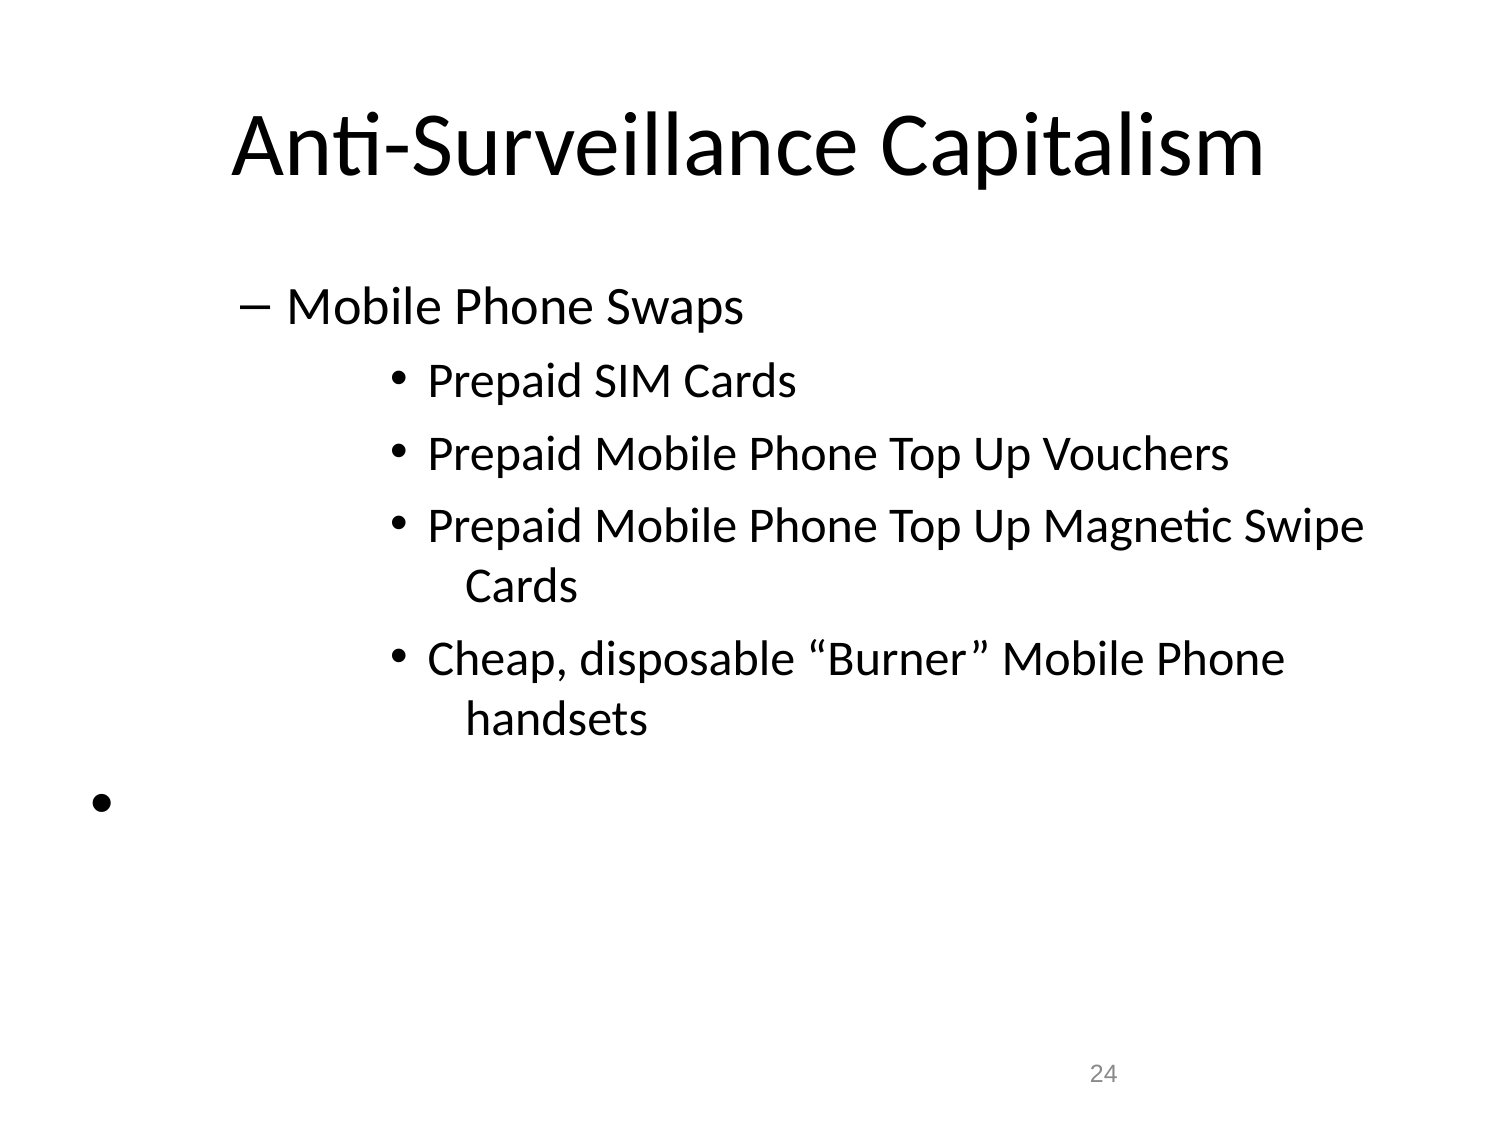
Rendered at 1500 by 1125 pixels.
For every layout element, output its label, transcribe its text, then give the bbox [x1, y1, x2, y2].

list Mobile Phone Swaps Prepaid SIM Cards Prepaid Mobile Phone Top Up Vouchers Prepaid Mobile Phone Top Up Magnetic Swipe Cards Cheap, disposable “Burner” Mobile Phone handsets [75, 262, 1426, 1005]
text_box 17 [1074, 1042, 1426, 1103]
title Anti-Surveillance Capitalism [75, 45, 1426, 233]
